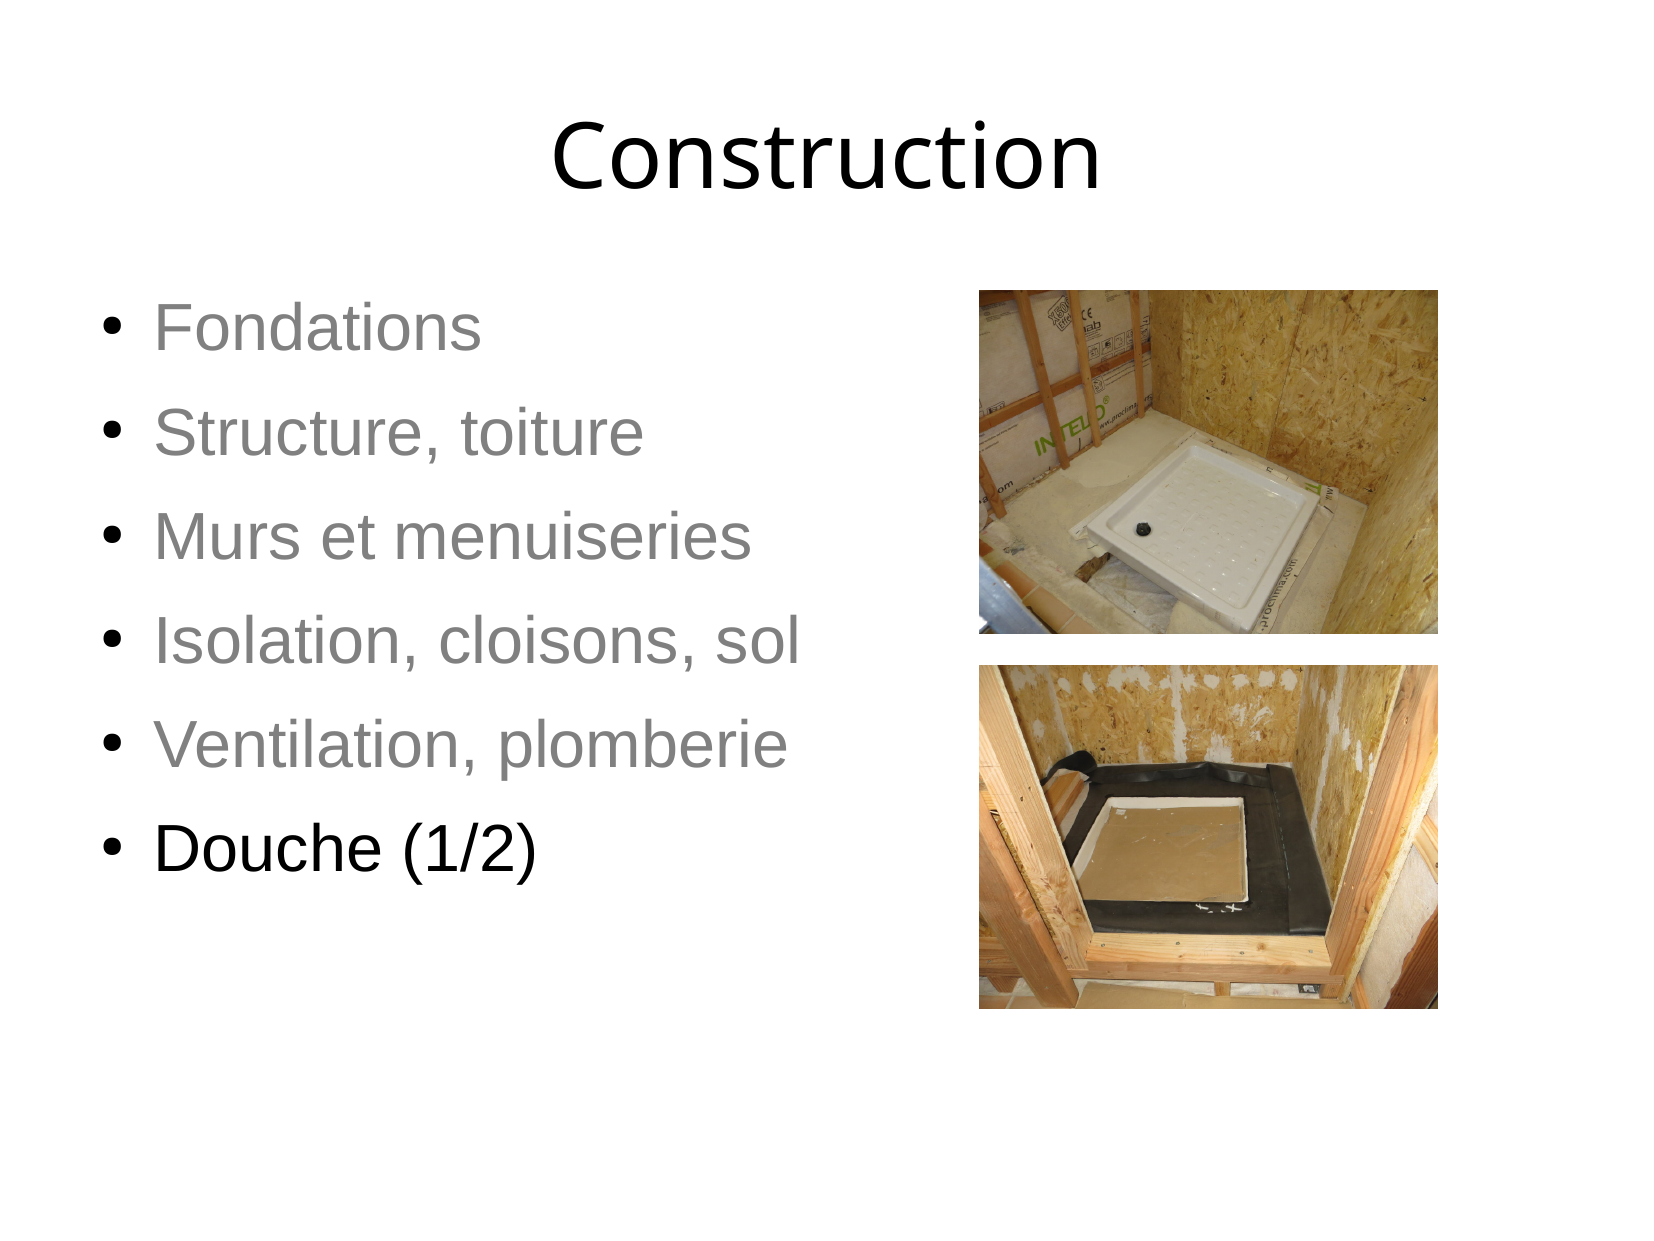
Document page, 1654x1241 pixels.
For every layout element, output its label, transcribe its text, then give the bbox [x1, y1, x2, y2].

picture [979, 290, 1438, 634]
picture [979, 665, 1438, 1009]
title Construction [82, 49, 1571, 257]
list Fondations Structure, toiture Murs et menuiseries Isolation, cloisons, sol Ventilation, plomberie Douche (1/2) [82, 290, 809, 1010]
